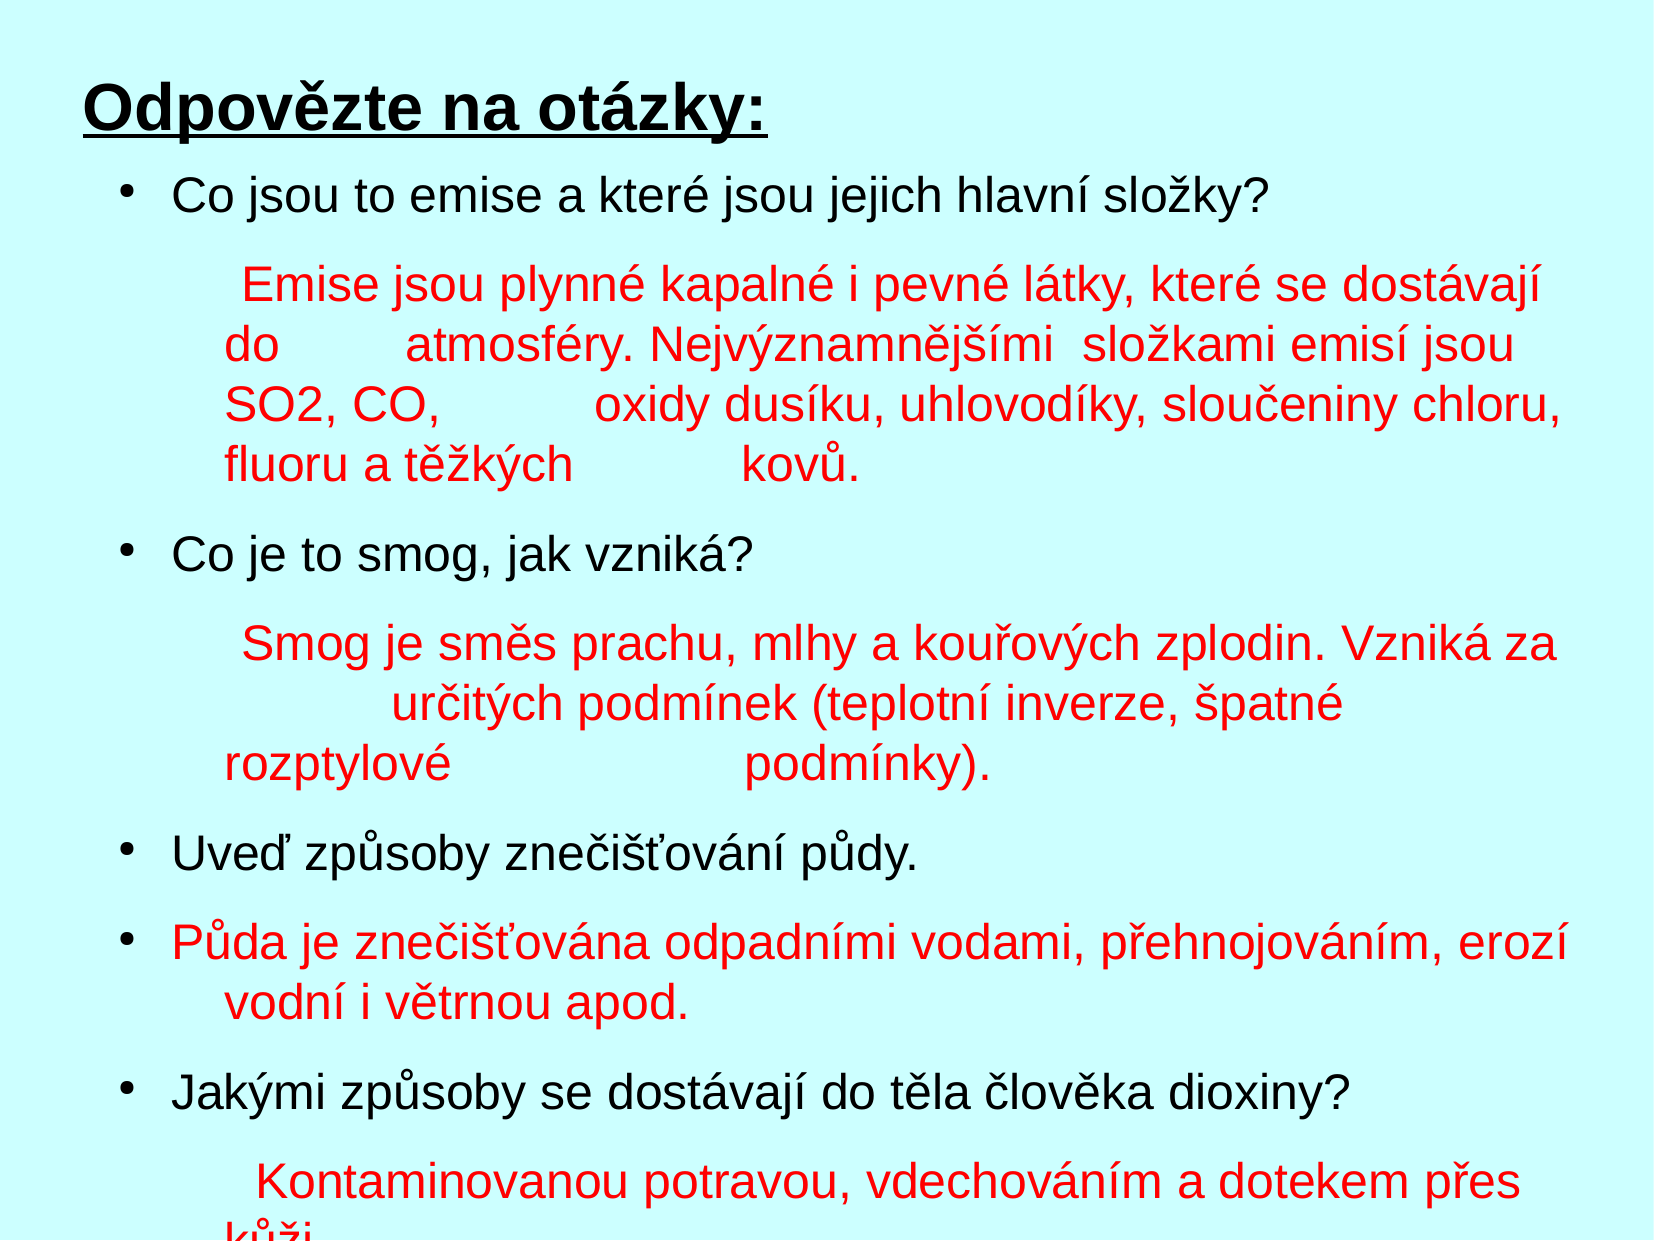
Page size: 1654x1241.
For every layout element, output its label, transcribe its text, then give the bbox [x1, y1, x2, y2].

list Co jsou to emise a které jsou jejich hlavní složky? Emise jsou plynné kapalné i pevné látky, které se dostávají do atmosféry. Nejvýznamnějšími složkami emisí jsou SO2, CO, oxidy dusíku, uhlovodíky, sloučeniny chloru, fluoru a těžkých kovů. Co je to smog, jak vzniká? Smog je směs prachu, mlhy a kouřových zplodin. Vzniká za určitých podmínek (teplotní inverze, špatné rozptylové podmínky). Uveď způsoby znečišťování půdy. Půda je znečišťována odpadními vodami, přehnojováním, erozí vodní i větrnou apod. Jakými způsoby se dostávají do těla člověka dioxiny? Kontaminovanou potravou, vdechováním a dotekem přes kůži. [82, 162, 1571, 1241]
title Odpovězte na otázky: [82, 0, 1571, 162]
